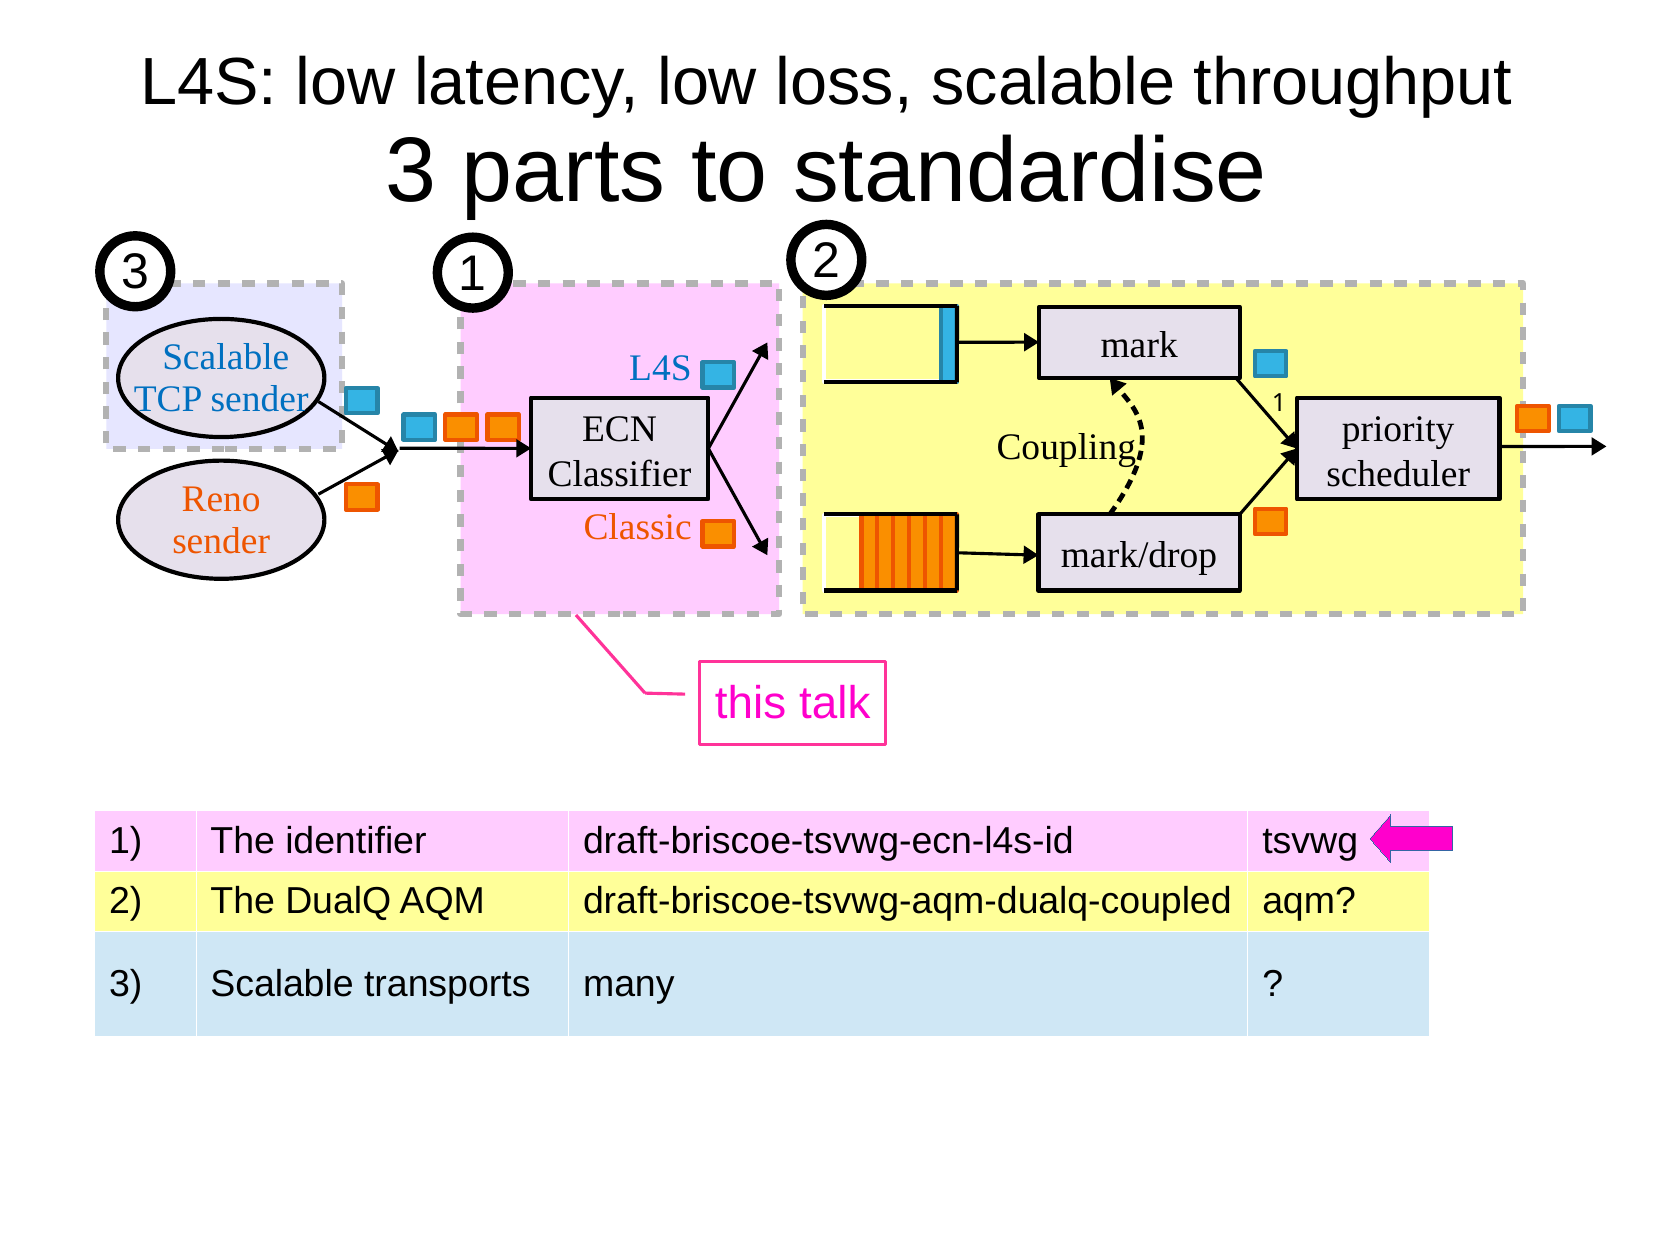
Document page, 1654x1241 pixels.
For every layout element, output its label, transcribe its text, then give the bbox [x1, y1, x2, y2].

text_box L4S [607, 335, 707, 396]
text_box 2 [790, 224, 862, 296]
table_cell 2) [95, 872, 196, 931]
table_cell Scalable transports [197, 932, 568, 1036]
table_header The identifier [197, 811, 568, 871]
text_box [403, 414, 436, 440]
text_box mark/drop [1038, 514, 1240, 591]
text_box Scalable TCP sender [118, 318, 325, 438]
table_cell ? [1248, 932, 1429, 1036]
table_header draft-briscoe-tsvwg-ecn-l4s-id [569, 811, 1247, 871]
table_cell 3) [95, 932, 196, 1036]
text_box Reno sender [118, 460, 325, 579]
table_cell aqm? [1248, 872, 1429, 931]
text_box [445, 283, 780, 615]
text_box mark [1038, 307, 1240, 378]
text_box ECN Classifier [531, 397, 709, 500]
text_box [826, 516, 954, 588]
text_box [1370, 814, 1453, 863]
text_box [345, 484, 378, 510]
text_box 1 [437, 237, 509, 309]
text_box [106, 283, 343, 449]
text_box 3 [99, 235, 171, 307]
text_box [345, 387, 378, 414]
text_box [1558, 405, 1591, 432]
table_header 1) [95, 811, 196, 871]
title L4S: low latency, low loss, scalable throughput 3 parts to standardise [82, 29, 1571, 237]
text_box this talk [700, 661, 886, 744]
table_header tsvwg [1248, 811, 1429, 871]
text_box 1 [1233, 362, 1325, 440]
text_box [826, 308, 954, 380]
text_box Classic [568, 494, 707, 555]
text_box [802, 283, 1549, 615]
text_box priority scheduler [1296, 397, 1500, 500]
table_cell The DualQ AQM [197, 872, 568, 931]
text_box Coupling [981, 415, 1152, 475]
table_cell draft-briscoe-tsvwg-aqm-dualq-coupled [569, 872, 1247, 931]
table_cell many [569, 932, 1247, 1036]
